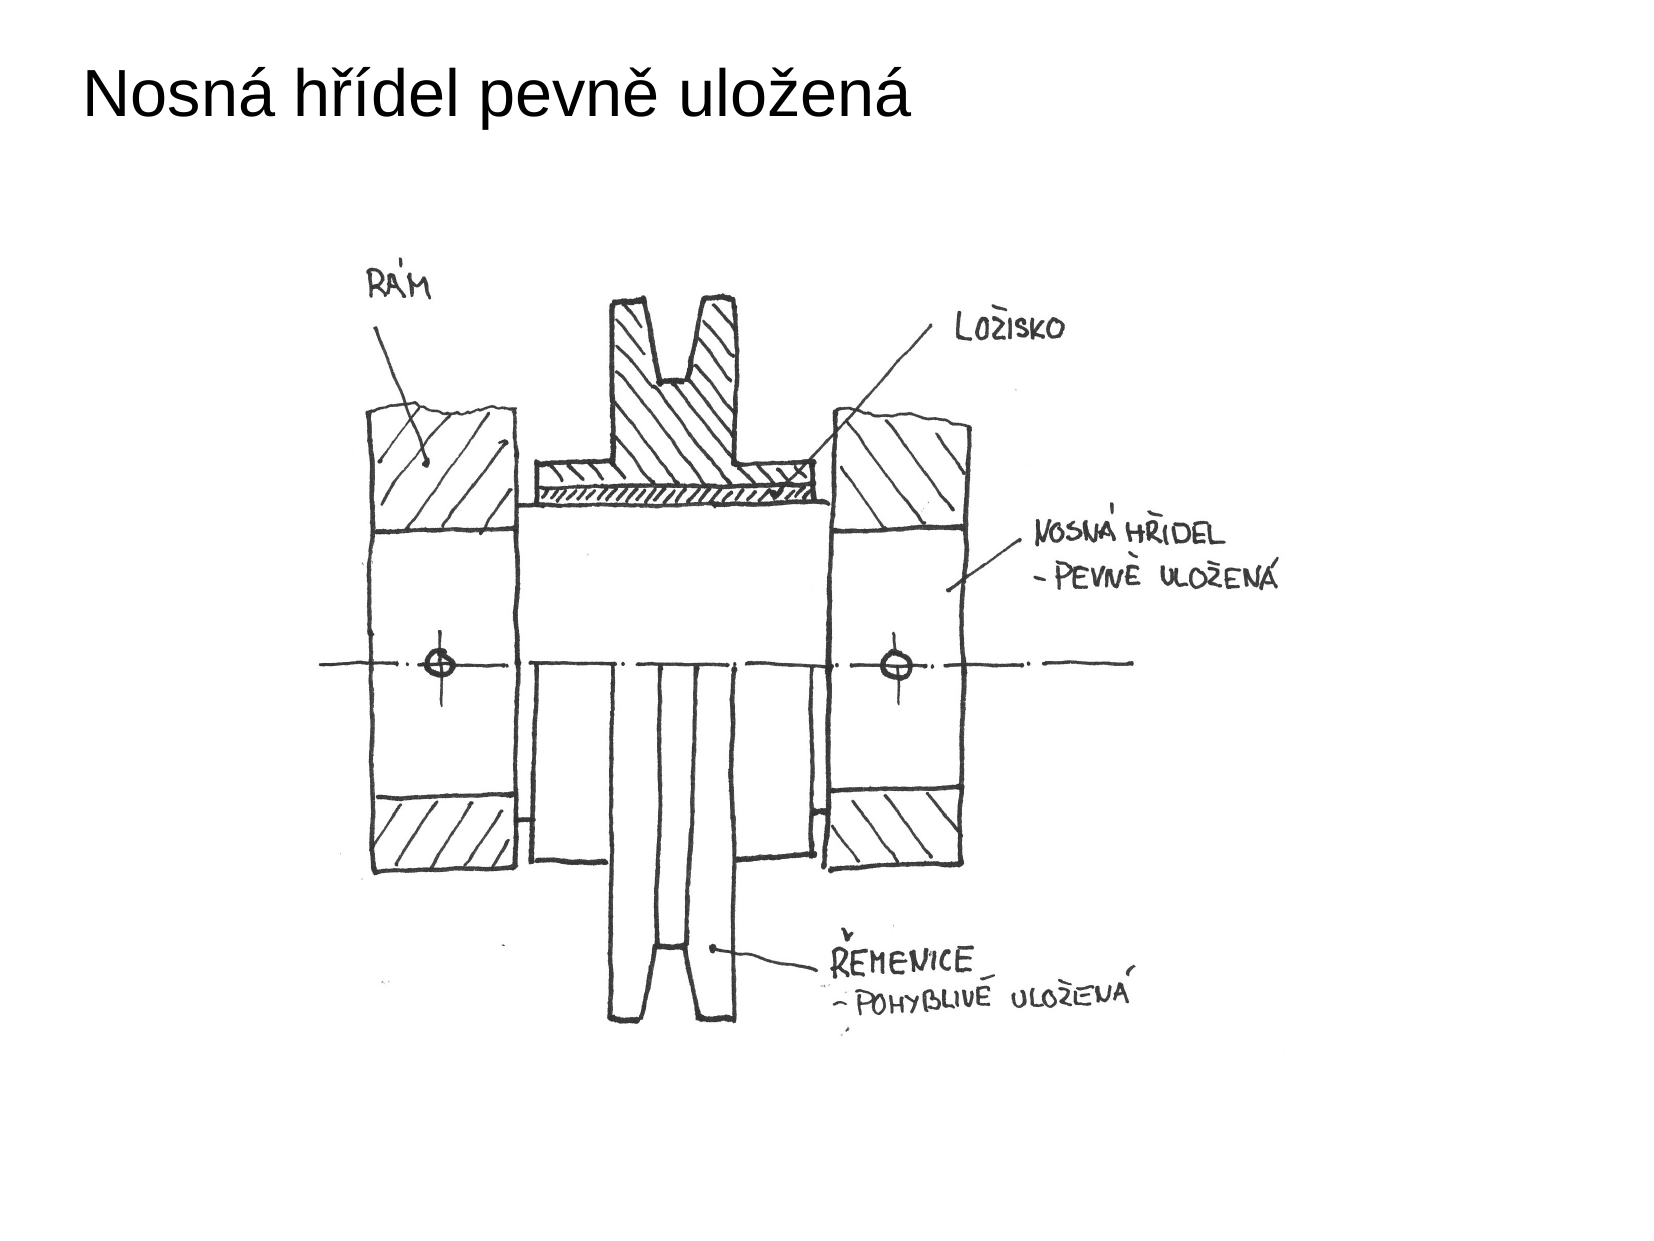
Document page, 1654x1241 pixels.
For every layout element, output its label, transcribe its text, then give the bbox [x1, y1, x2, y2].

picture [295, 236, 1300, 1063]
subtitle Nosná hřídel pevně uložená [82, 55, 1571, 1103]
